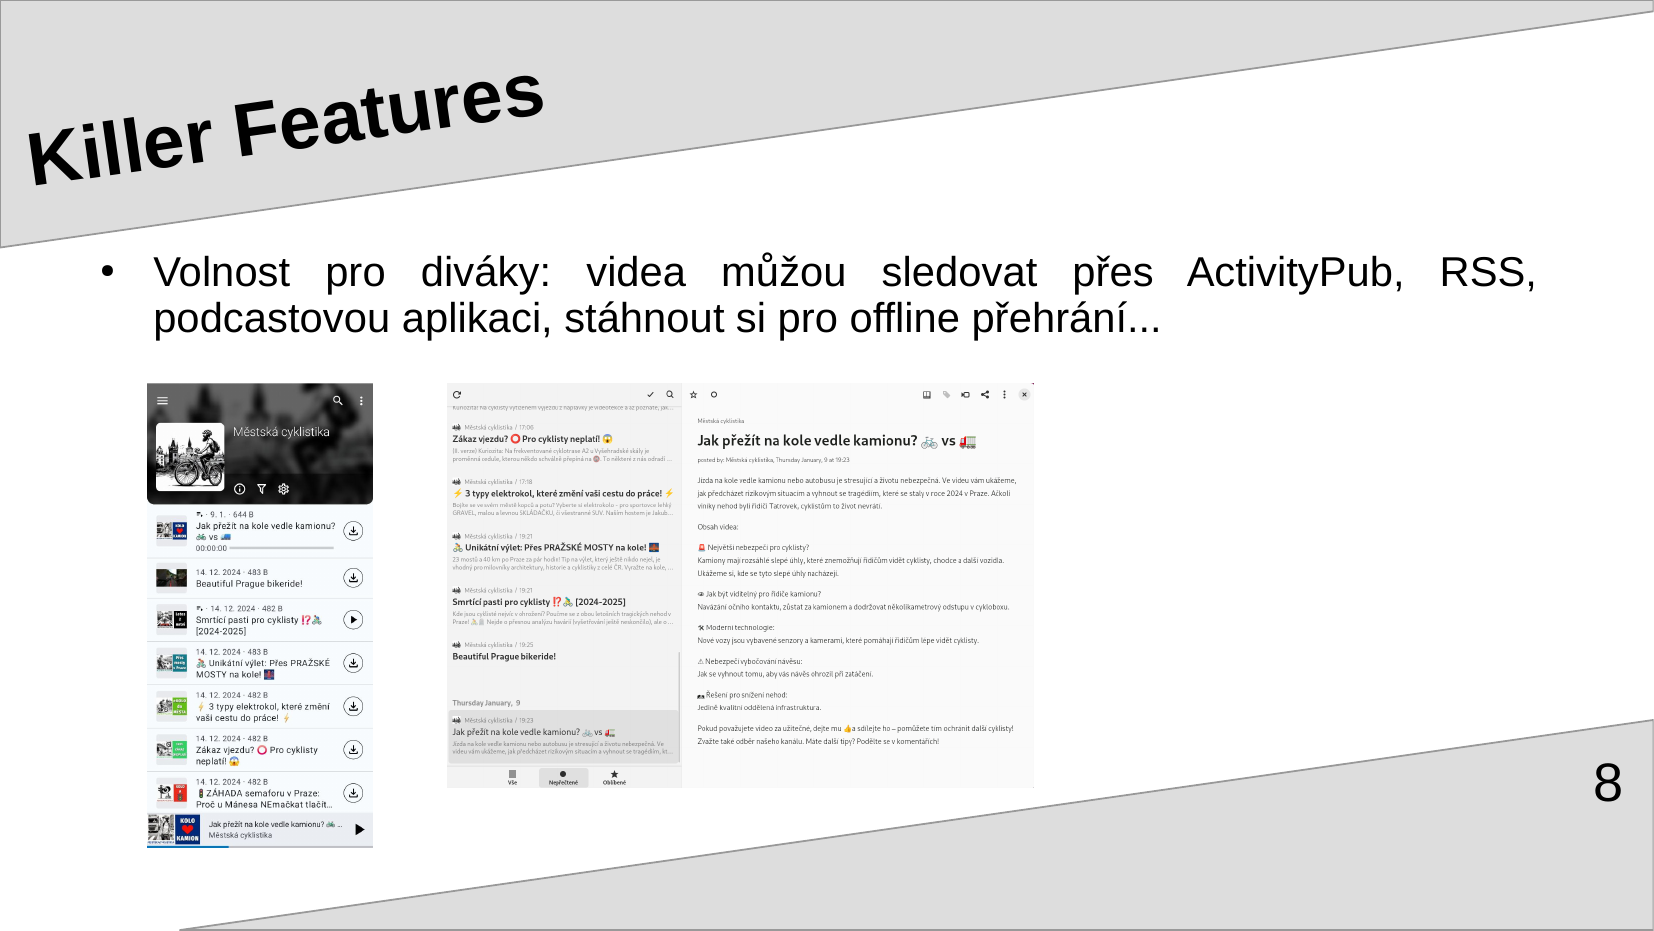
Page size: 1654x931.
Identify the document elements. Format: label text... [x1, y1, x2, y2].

list Volnost pro diváky: videa můžou sledovat přes ActivityPub, RSS, podcastovou aplikaci, stáhnout si pro offline přehrání... [82, 248, 1538, 789]
picture [147, 383, 373, 848]
title Killer Features [16, 0, 1501, 239]
picture [447, 383, 1034, 788]
